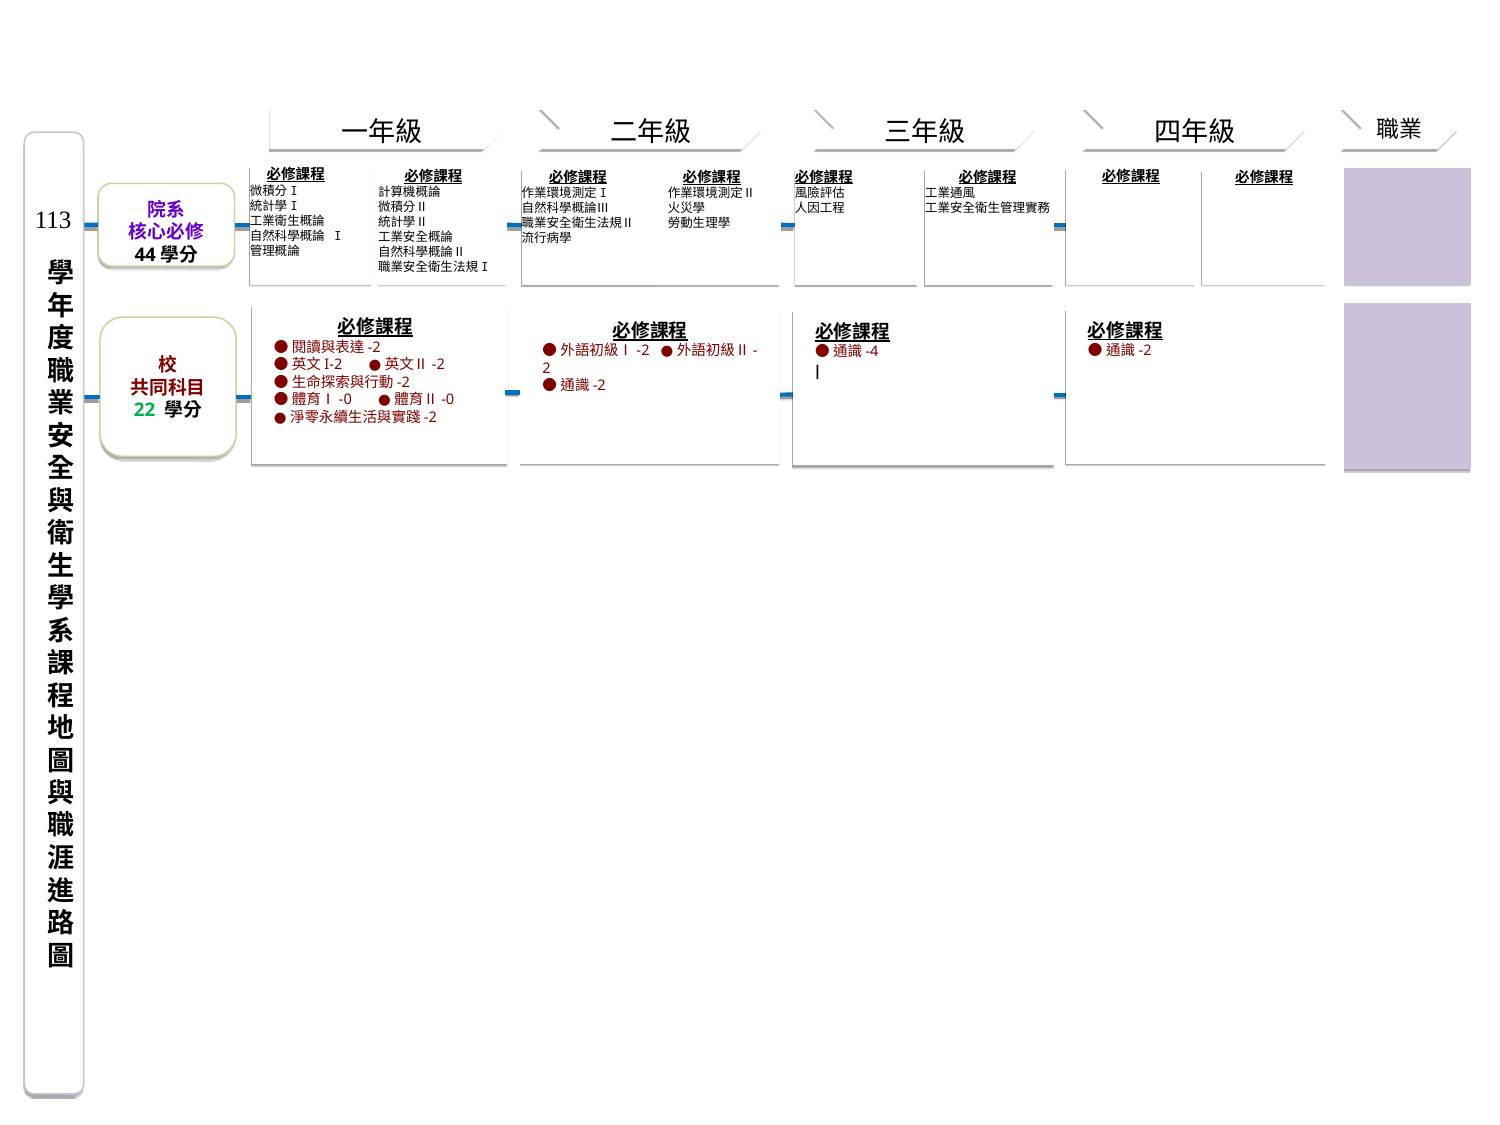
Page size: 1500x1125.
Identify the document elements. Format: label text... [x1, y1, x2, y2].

text_box [1344, 168, 1471, 285]
text_box 必修課程 工業通風 工業安全衛生管理實務 [925, 167, 1054, 285]
text_box 必修課程 作業環境測定I 自然科學概論Ⅲ 職業安全衛生法規Ⅱ 流行病學 [522, 167, 658, 285]
text_box 必修課程 作業環境測定Ⅱ 火災學 勞動生理學 [658, 168, 781, 285]
text_box 三年級 [813, 107, 1038, 150]
text_box 必修課程 ●外語初級Ⅰ-2 ●外語初級Ⅱ-2 ●通識-2 [520, 308, 780, 464]
text_box 校 共同科目 22 學分 [99, 317, 237, 457]
text_box 院系 核心必修 44學分 [98, 183, 235, 267]
text_box 二年級 [538, 107, 764, 150]
text_box 必修課程 ●通識-2 [1066, 308, 1327, 464]
text_box 113 [29, 203, 77, 246]
text_box 必修課程 ●閱讀與表達-2 ●英文Ι-2 ●英文Ⅱ-2 ●生命探索與行動-2 ●體育Ⅰ-0 ●體育Ⅱ-0 ●淨零永續生活與實踐-2 [252, 304, 508, 464]
text_box 職業 [1340, 107, 1459, 150]
text_box 必修課程 ●通識-4 [793, 309, 1054, 465]
text_box 必修課程 風險評估 人因工程 [795, 167, 920, 285]
text_box 必修課程 [1202, 168, 1327, 285]
text_box 必修課程 計算機概論 微積分Ⅱ 統計學Ⅱ 工業安全概論 自然科學概論Ⅱ 職業安全衛生法規I [378, 167, 507, 285]
text_box 一年級 [269, 107, 506, 150]
text_box 必修課程 [1066, 167, 1196, 285]
text_box 必修課程 微積分I 統計學I 工業衛生概論 自然科學概論 I 管理概論 [250, 165, 372, 285]
text_box 學年度 職業安全與衛生學系課程地圖與職涯進路圖 [24, 132, 84, 1094]
text_box 四年級 [1082, 107, 1308, 150]
text_box [1344, 303, 1471, 469]
